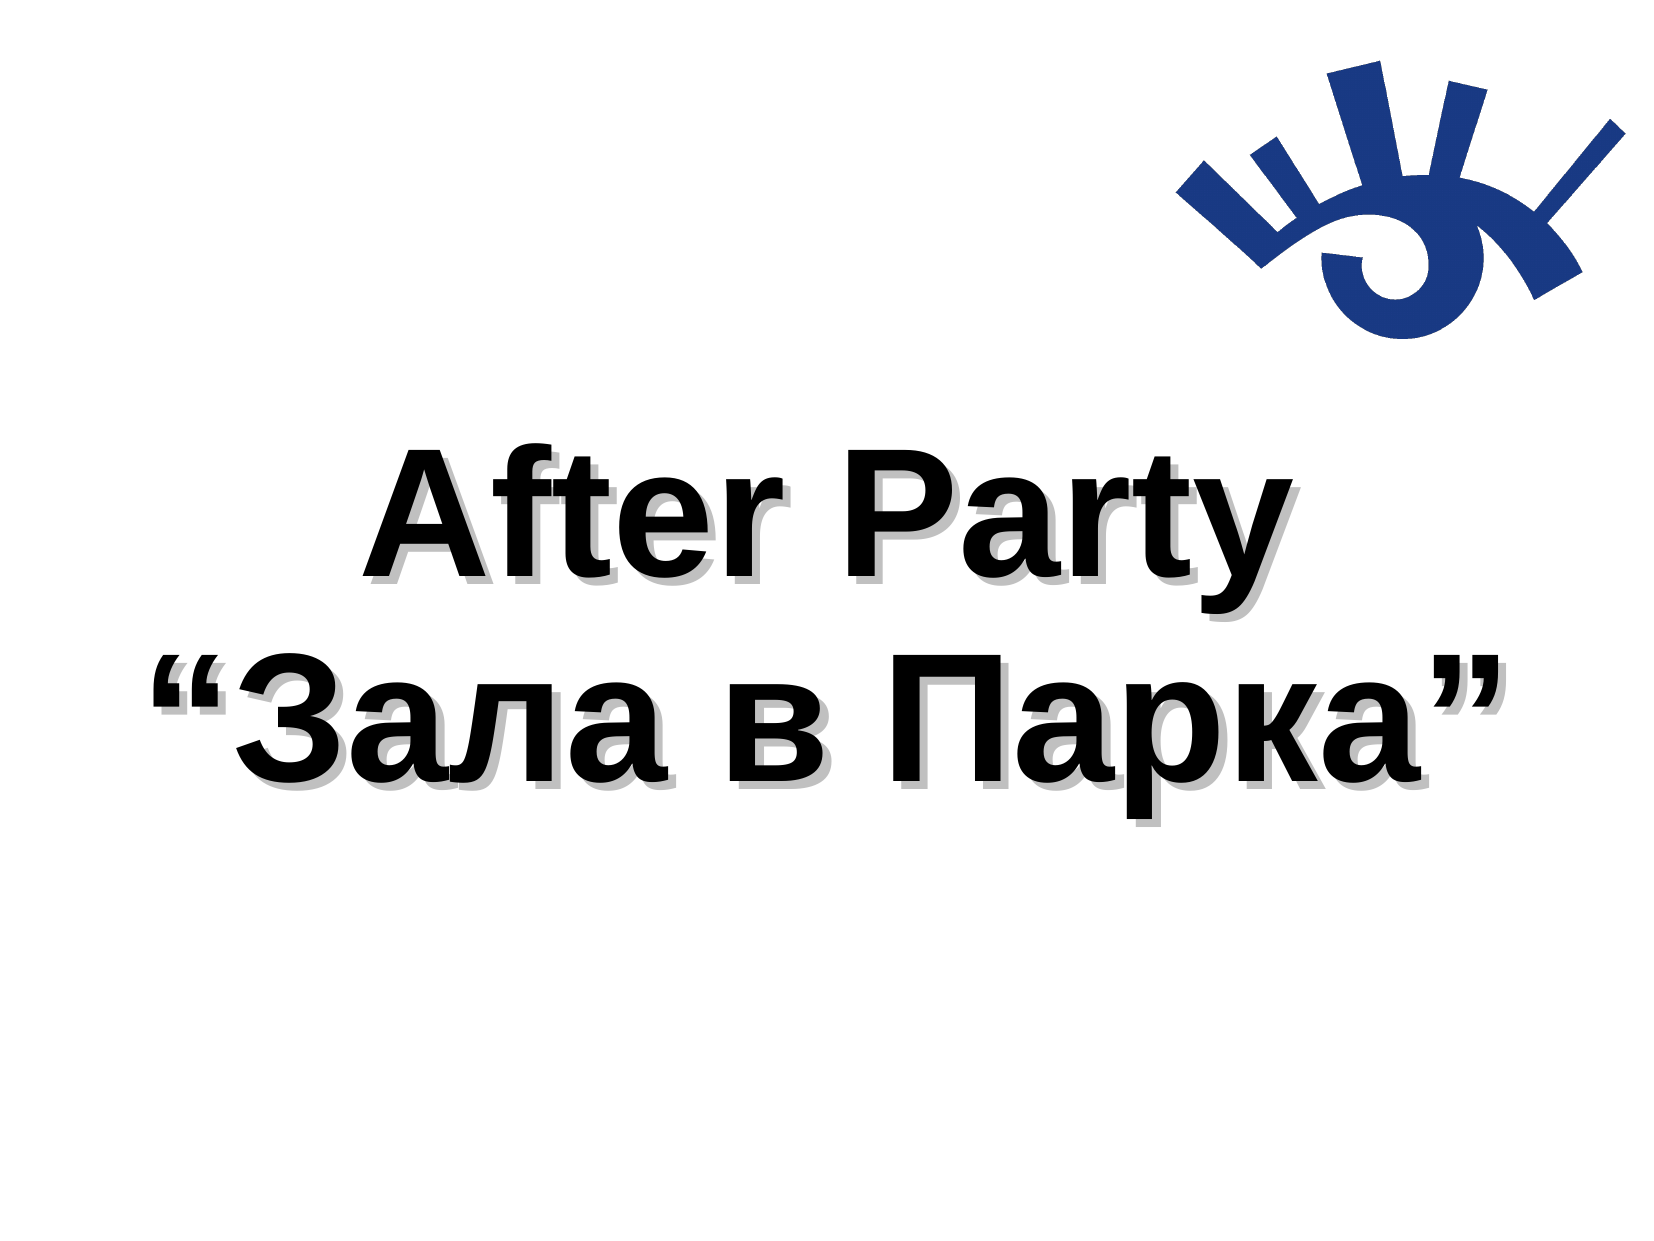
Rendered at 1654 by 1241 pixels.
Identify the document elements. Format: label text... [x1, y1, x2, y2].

picture [1175, 60, 1626, 363]
subtitle After Party “Зала в Парка” [82, 60, 1571, 1171]
